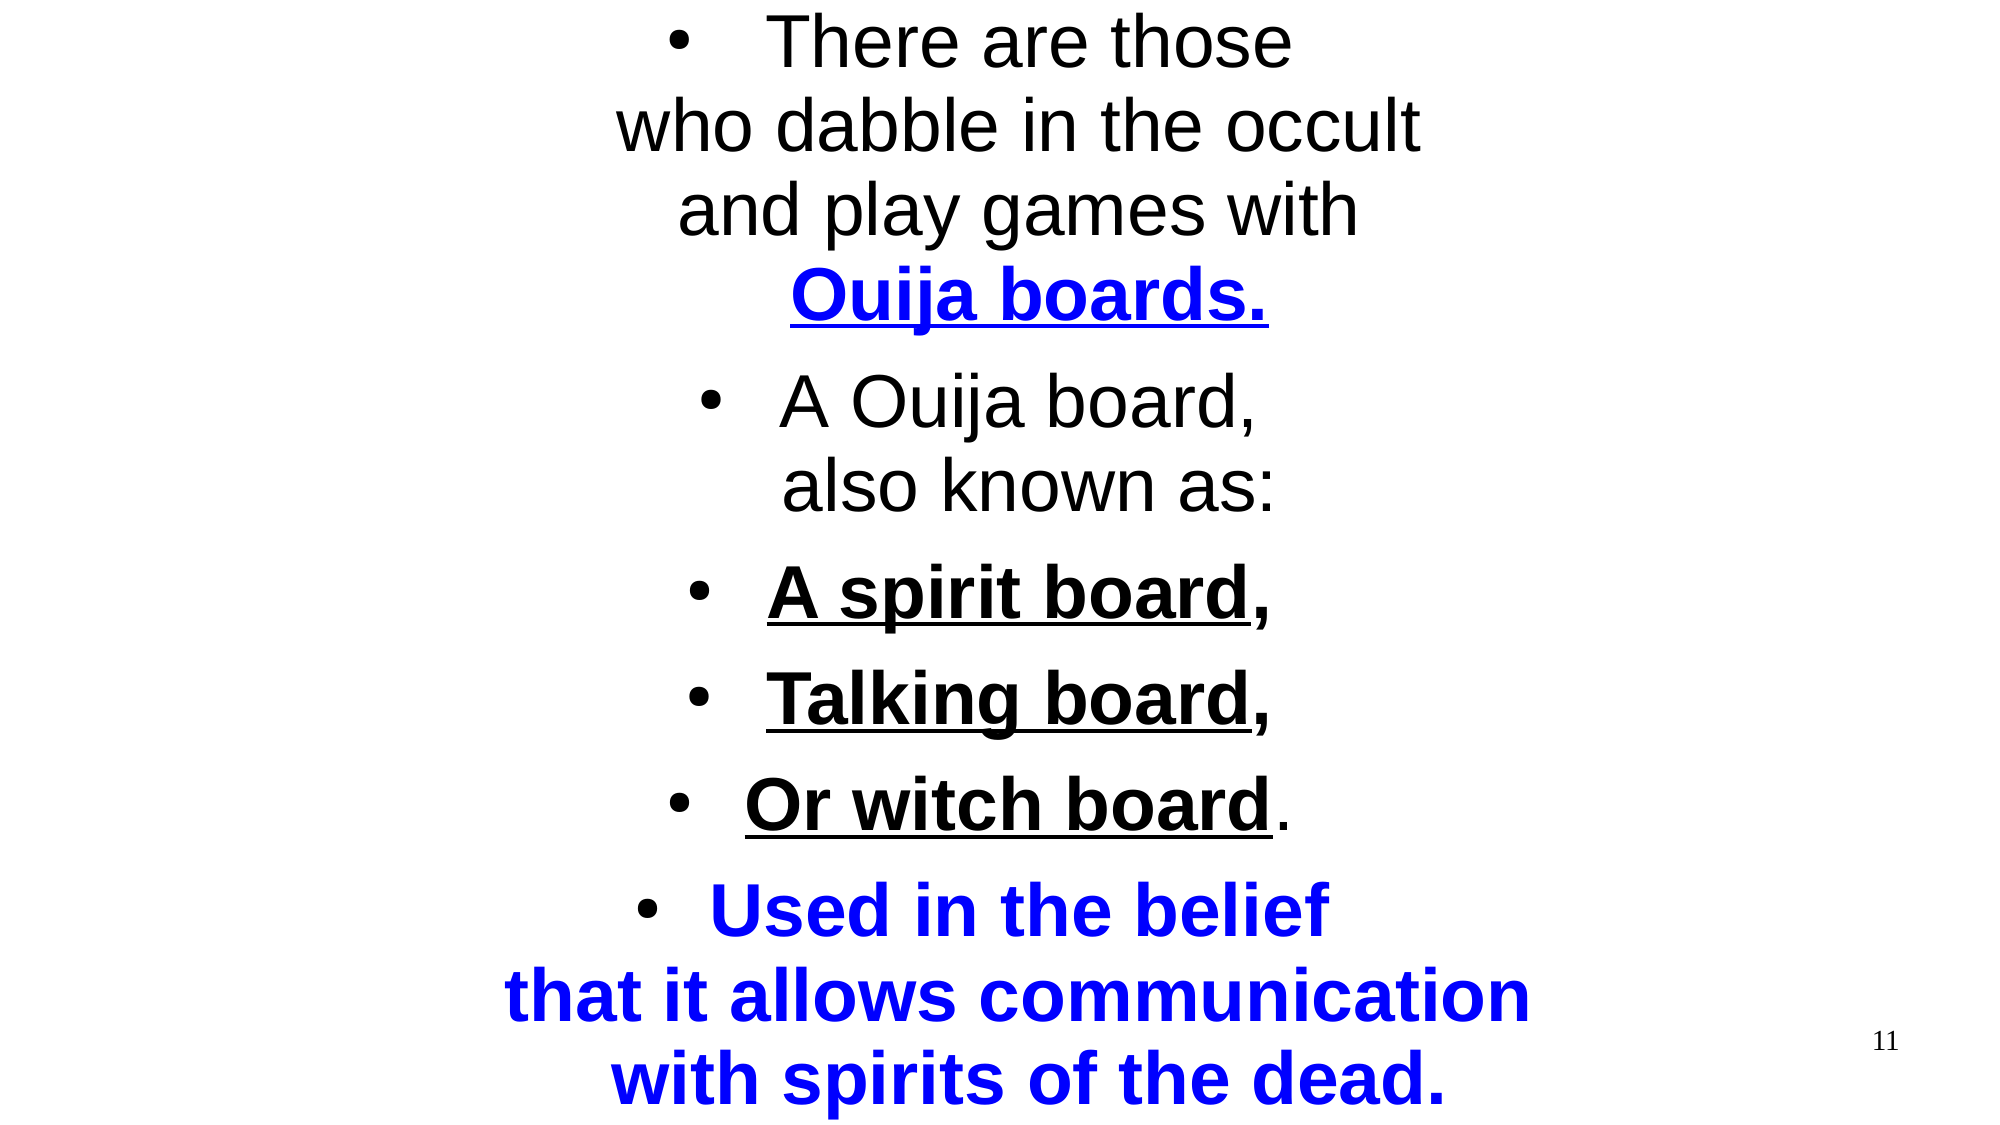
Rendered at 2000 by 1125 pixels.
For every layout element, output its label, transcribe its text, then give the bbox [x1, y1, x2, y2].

list There are those who dabble in the occult and play games with Ouija boards. A Ouija board, also known as: A spirit board, Talking board, Or witch board. Used in the belief that it allows communication with spirits of the dead. [0, 0, 1996, 1123]
